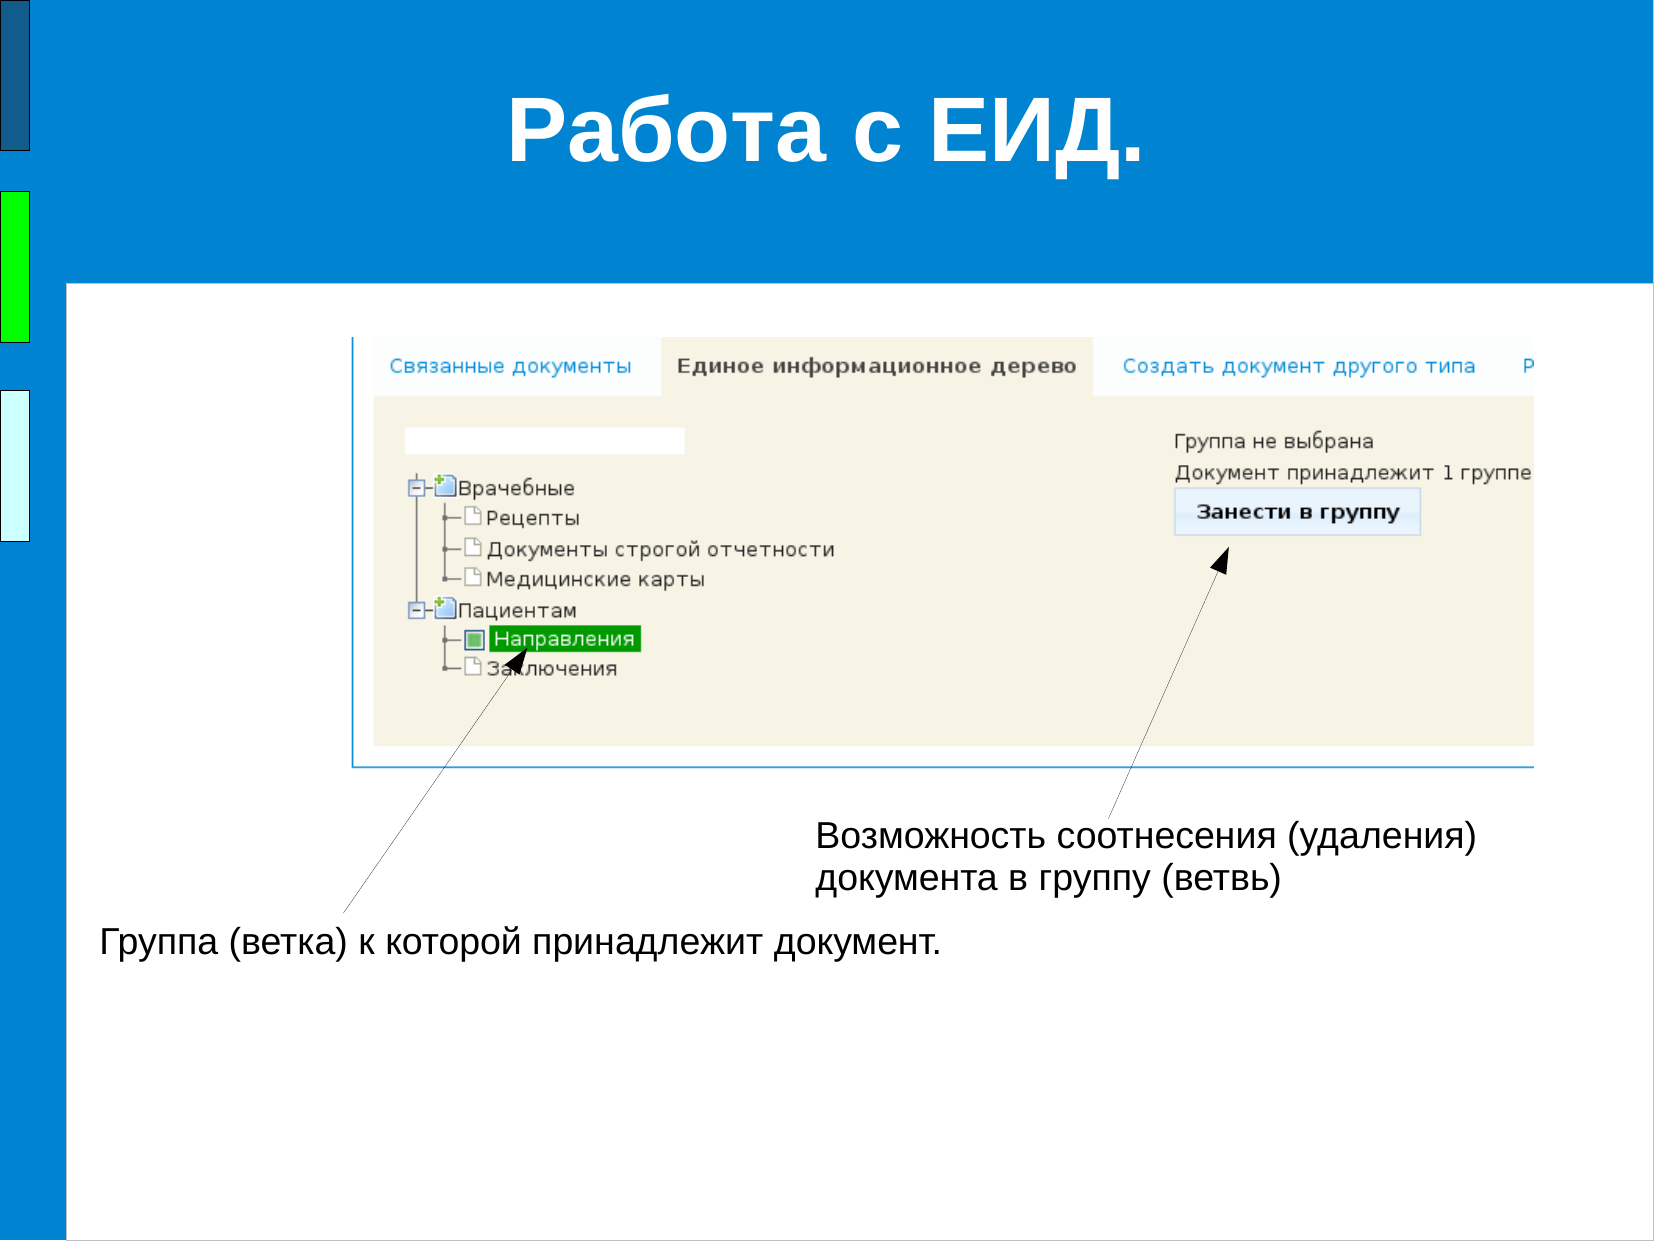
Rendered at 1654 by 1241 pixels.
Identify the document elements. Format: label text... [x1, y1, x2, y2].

title Работа с ЕИД. [82, 33, 1571, 226]
text_box Возможность соотнесения (удаления) документа в группу (ветвь) [800, 807, 1503, 907]
picture [338, 337, 1534, 773]
text_box Группа (ветка) к которой принадлежит документ. [84, 913, 957, 970]
